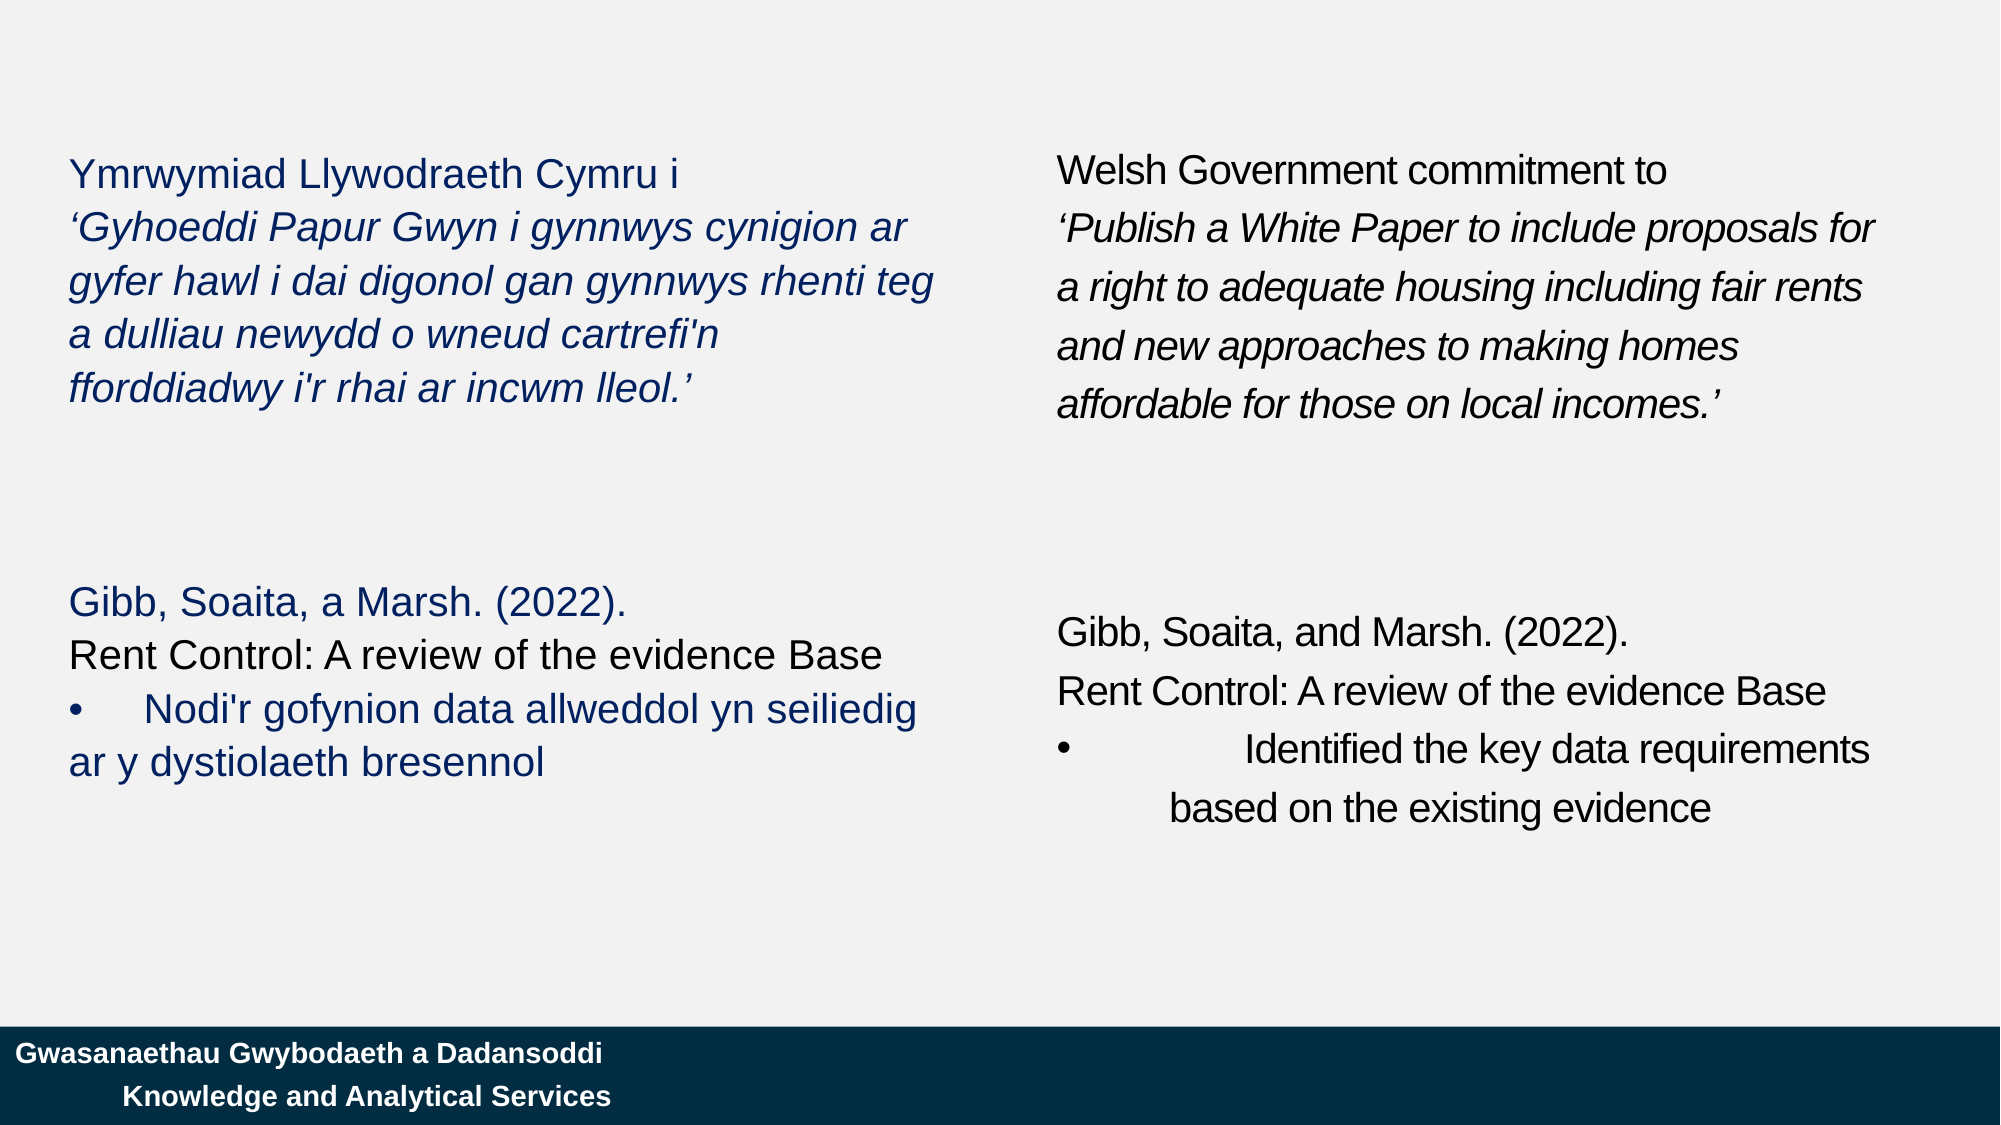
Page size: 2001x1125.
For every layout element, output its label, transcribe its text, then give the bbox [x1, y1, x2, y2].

text_box Welsh Government commitment to ‘Publish a White Paper to include proposals for a right to adequate housing including fair rents and new approaches to making homes affordable for those on local incomes.’ Gibb, Soaita, and Marsh. (2022). Rent Control: A review of the evidence Base Identified the key data requirements based on the existing evidence [1041, 49, 1891, 986]
text_box Gwasanaethau Gwybodaeth a Dadansoddi Knowledge and Analytical Services [0, 1026, 2000, 1125]
text_box Ymrwymiad Llywodraeth Cymru i ‘Gyhoeddi Papur Gwyn i gynnwys cynigion ar gyfer hawl i dai digonol gan gynnwys rhenti teg a dulliau newydd o wneud cartrefi'n fforddiadwy i'r rhai ar incwm lleol.’ Gibb, Soaita, a Marsh. (2022). Rent Control: A review of the evidence Base • Nodi'r gofynion data allweddol yn seiliedig ar y dystiolaeth bresennol [53, 85, 959, 864]
